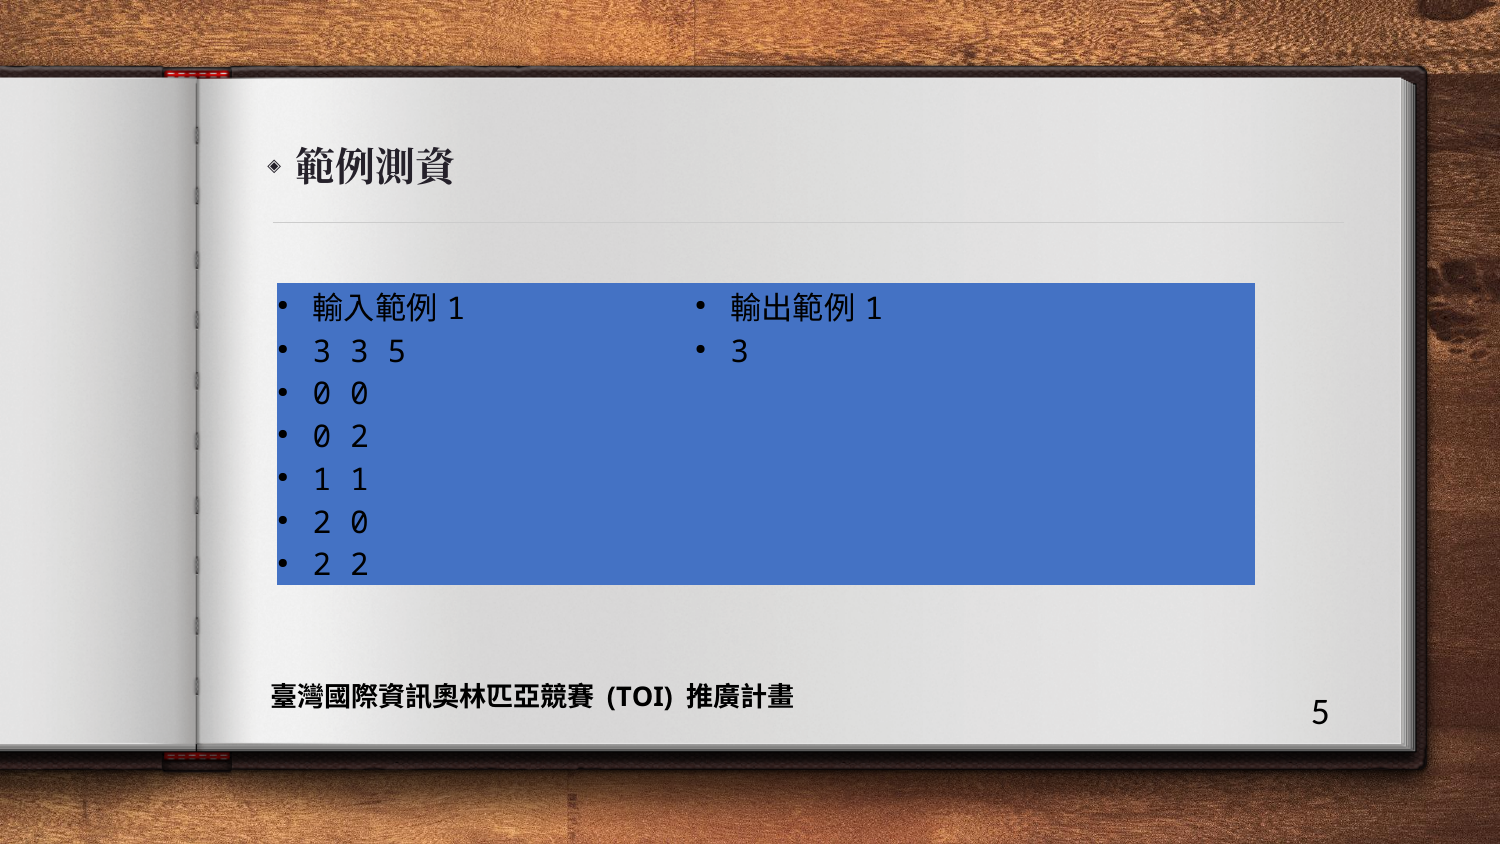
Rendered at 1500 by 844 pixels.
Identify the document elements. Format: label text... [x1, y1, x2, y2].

list 範例測資 [252, 126, 1194, 205]
table_header 輸入範例1 3 3 5 0 0 0 2 1 1 2 0 2 2 [277, 283, 695, 585]
text_box [1295, 672, 1386, 737]
table_header 輸出範例1 3 [695, 283, 1255, 585]
